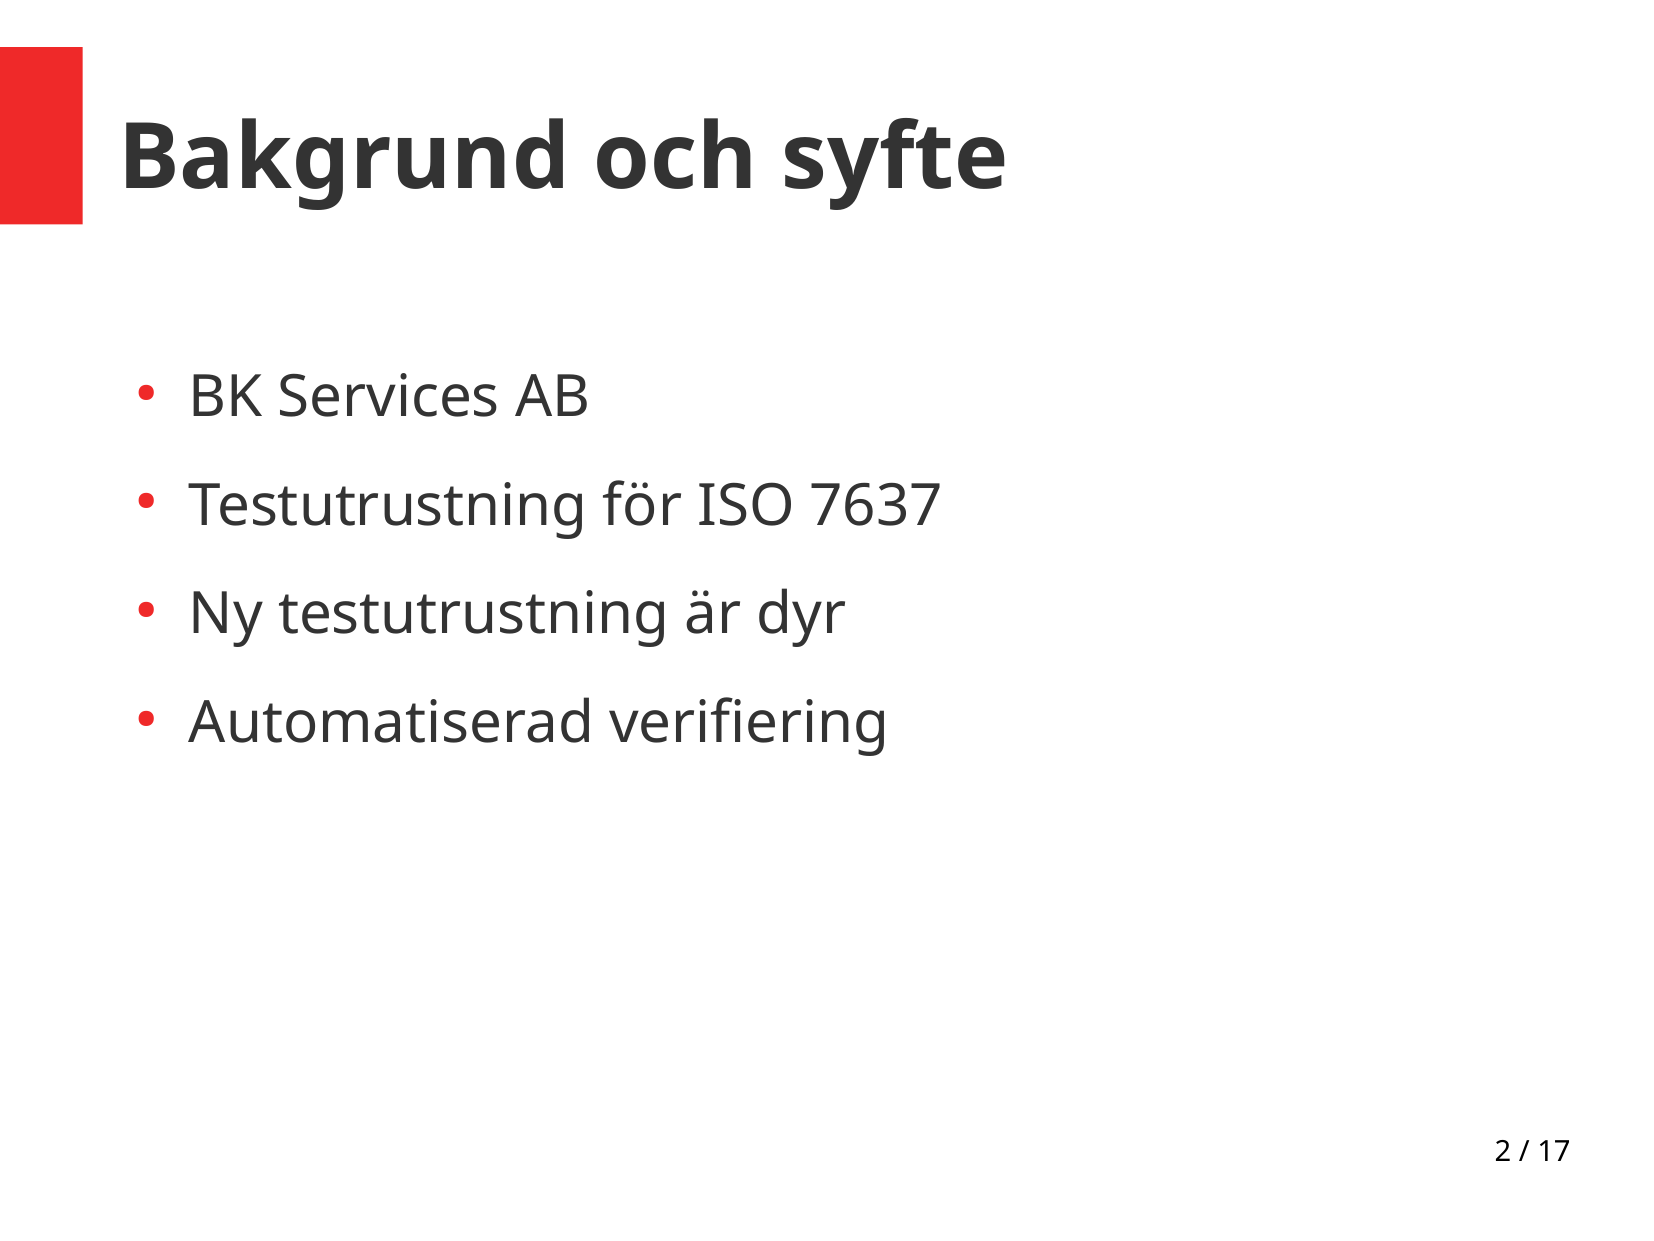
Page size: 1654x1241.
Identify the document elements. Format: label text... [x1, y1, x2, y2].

list BK Services AB Testutrustning för ISO 7637 Ny testutrustning är dyr Automatiserad verifiering [118, 354, 1536, 1074]
title Bakgrund och syfte [118, 49, 1571, 257]
